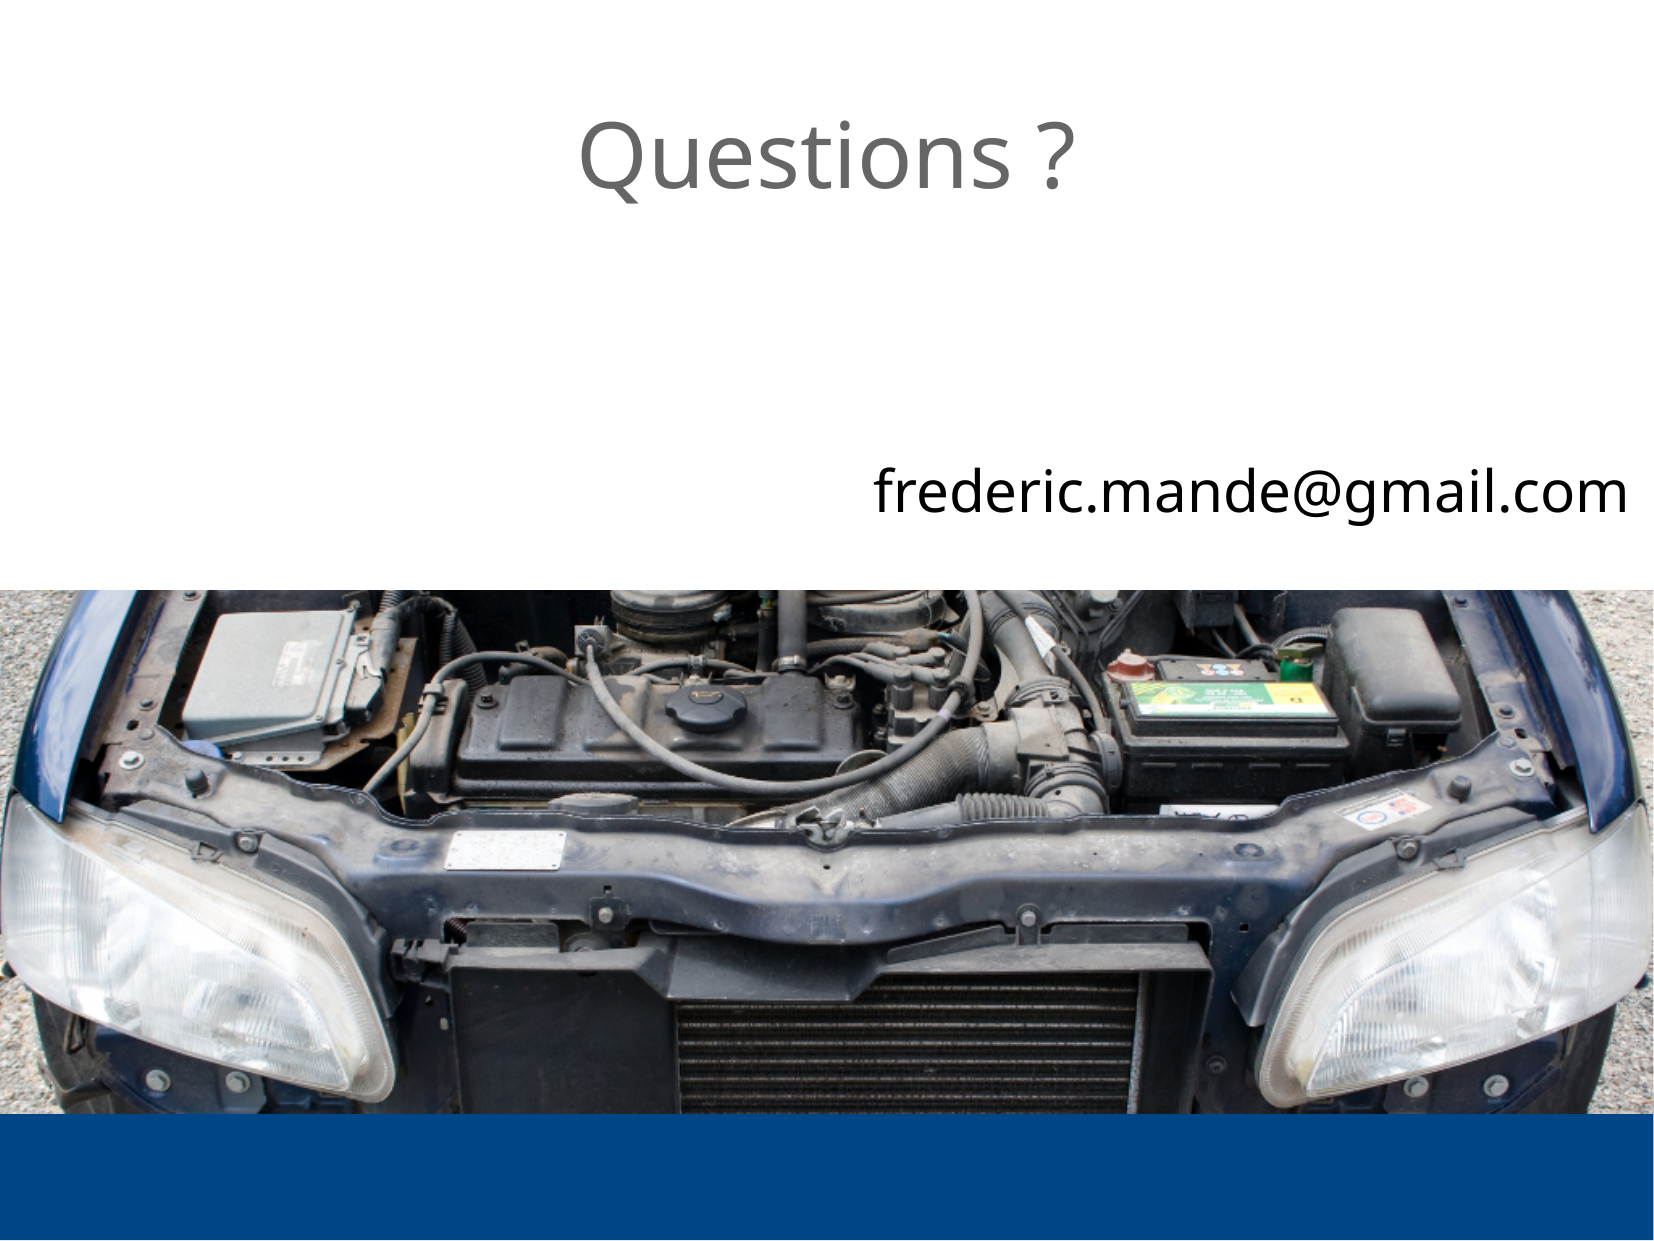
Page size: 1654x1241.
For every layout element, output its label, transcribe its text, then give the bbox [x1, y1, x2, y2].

text_box frederic.mande@gmail.com [858, 442, 1625, 523]
picture [0, 590, 1654, 1114]
title Questions ? [82, 56, 1571, 250]
